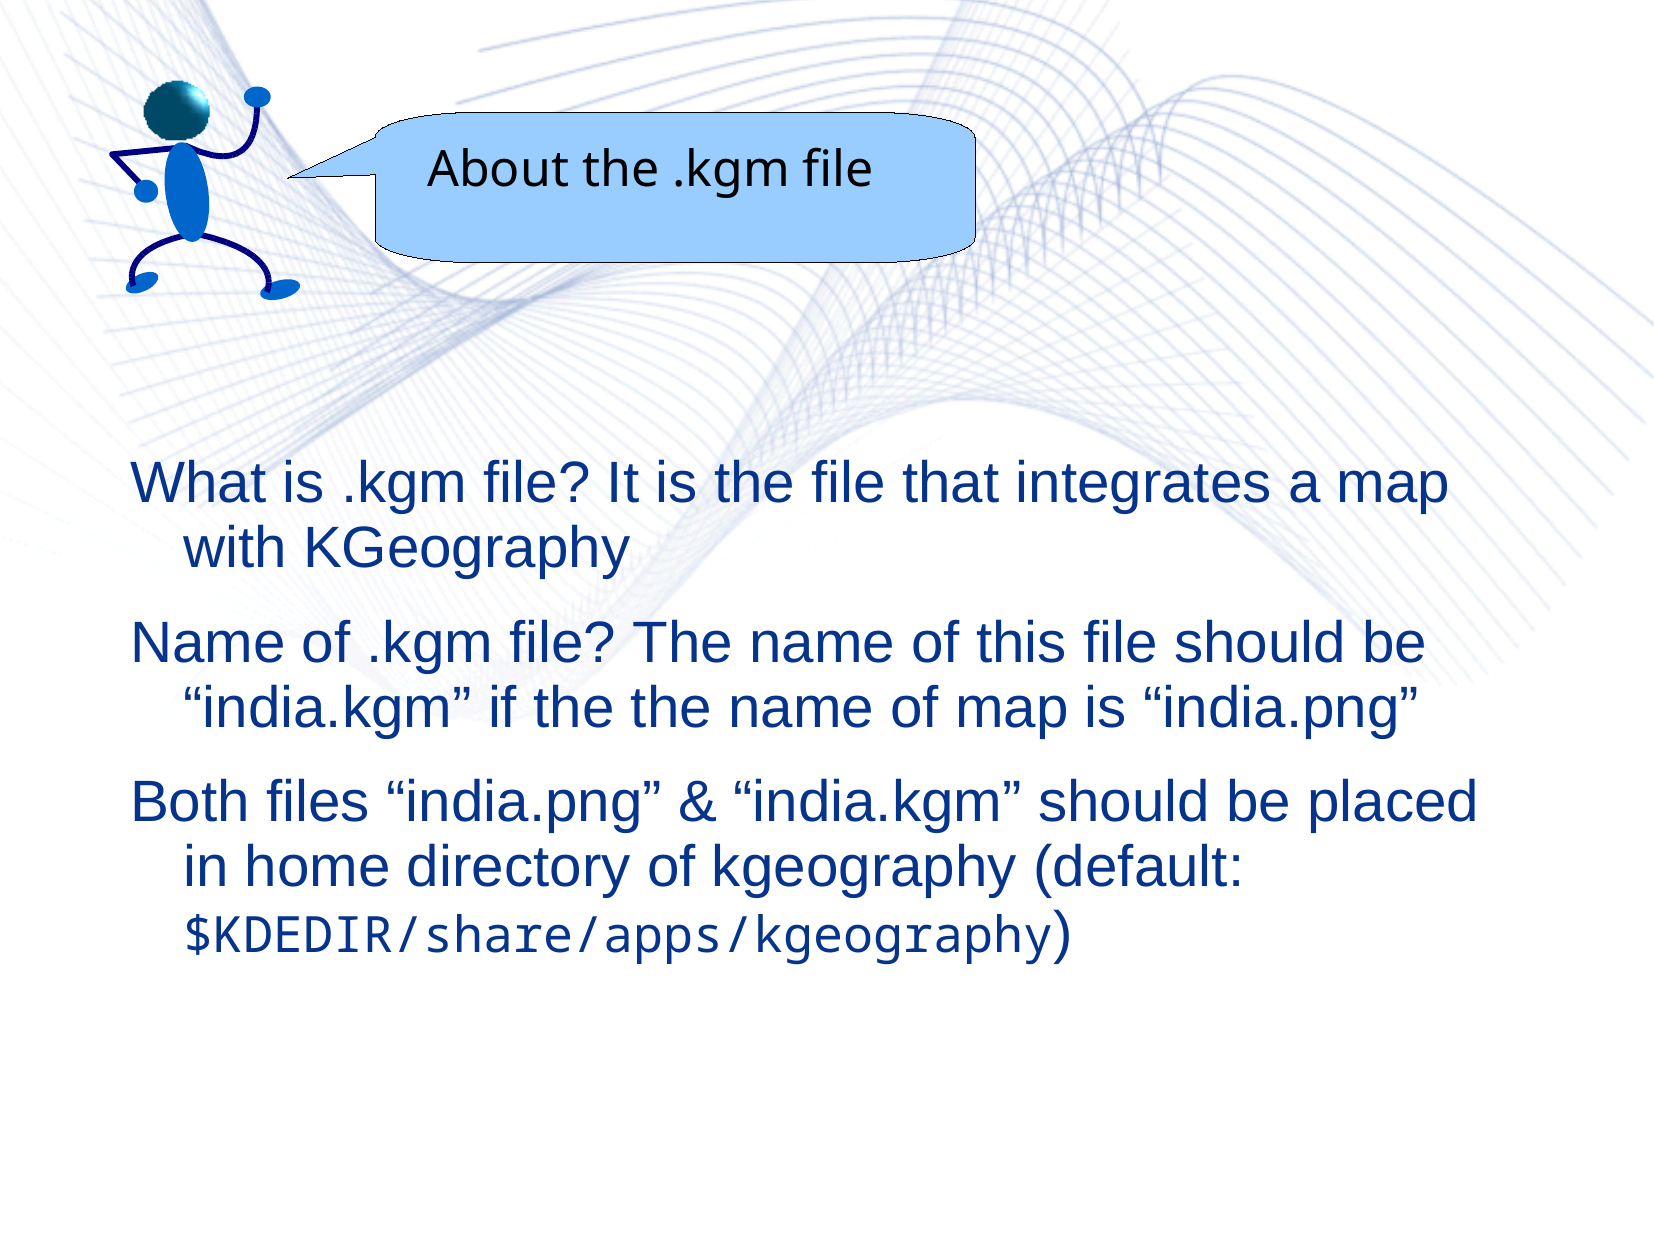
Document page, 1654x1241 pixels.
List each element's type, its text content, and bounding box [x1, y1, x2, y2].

text_box About the .kgm file [412, 125, 976, 263]
text_box [301, 112, 962, 257]
picture [0, 0, 1654, 1241]
list What is .kgm file? It is the file that integrates a map with KGeography Name of .kgm file? The name of this file should be “india.kgm” if the the name of map is “india.png” Both files “india.png” & “india.kgm” should be placed in home directory of kgeography (default: $KDEDIR/share/apps/kgeography) [112, 450, 1501, 1051]
